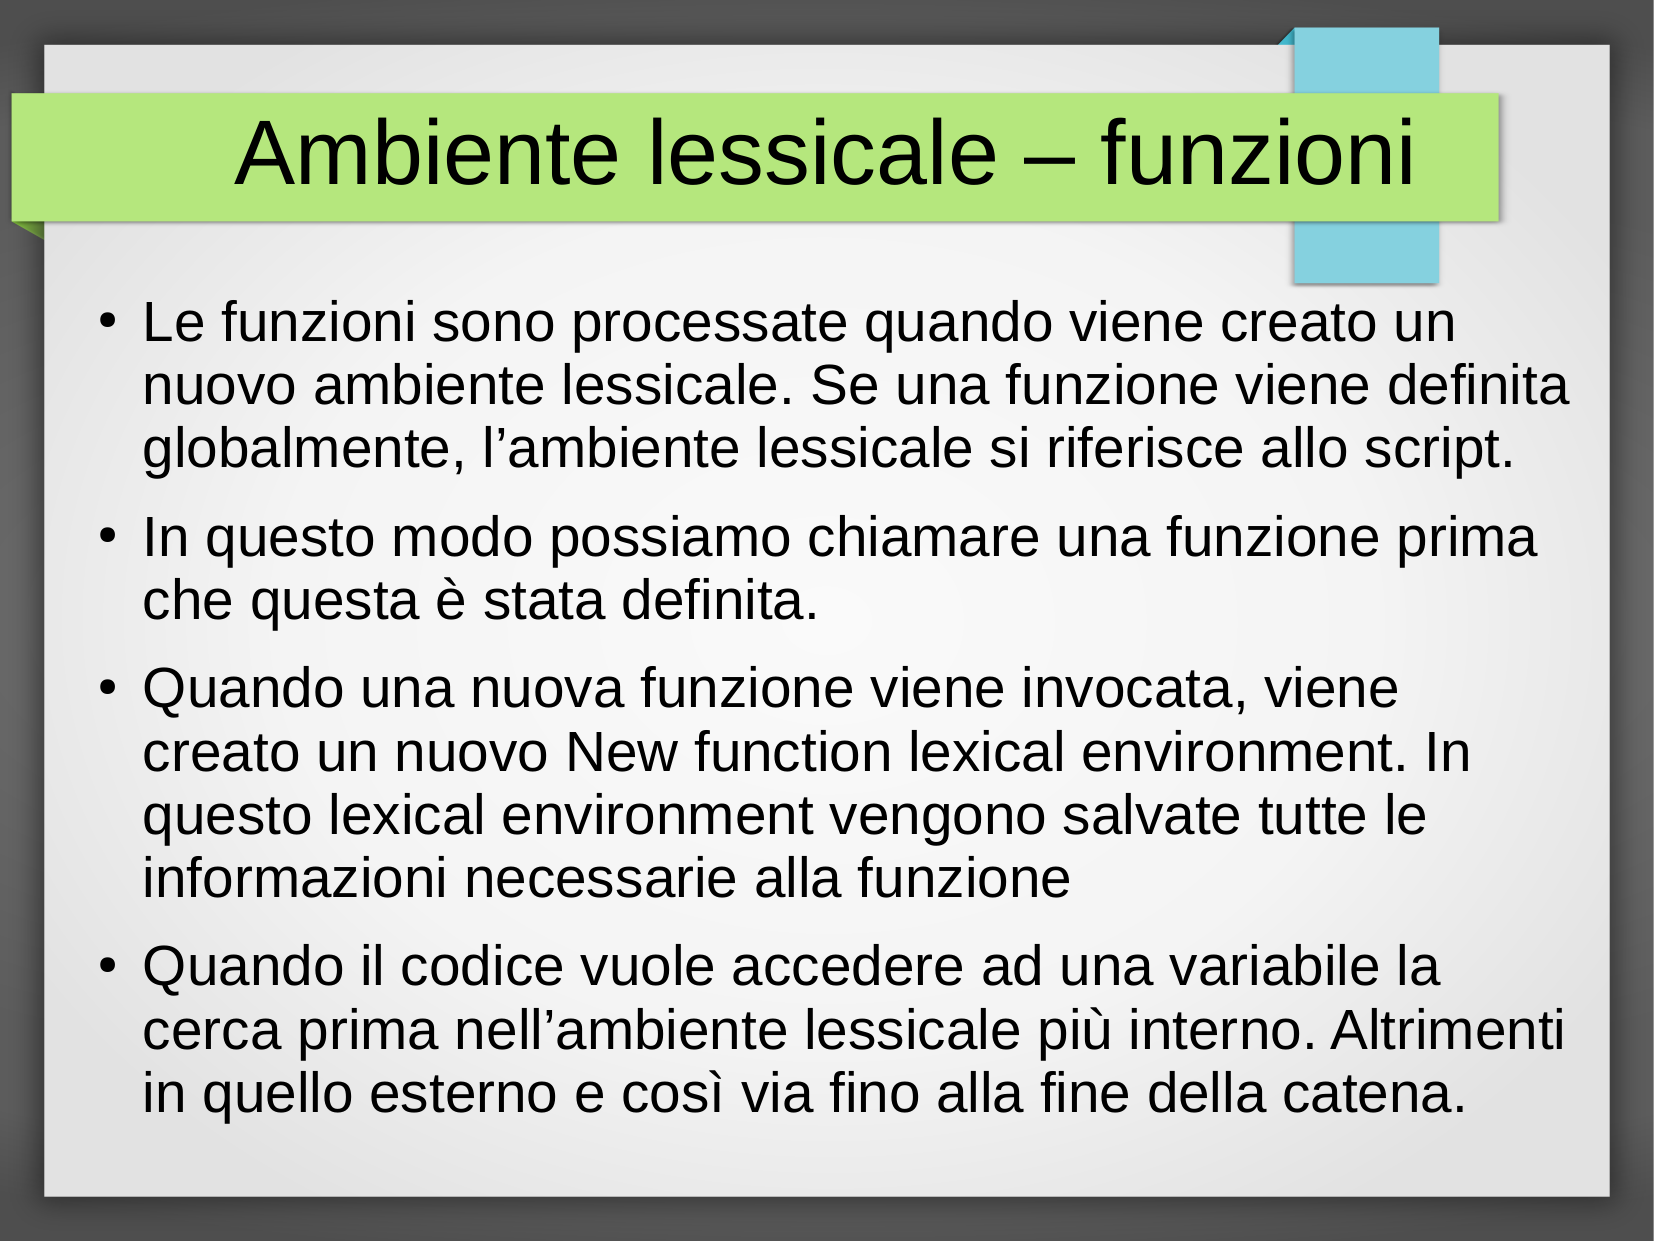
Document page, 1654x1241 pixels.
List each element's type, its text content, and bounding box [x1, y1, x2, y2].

title Ambiente lessicale – funzioni [82, 49, 1571, 257]
list Le funzioni sono processate quando viene creato un nuovo ambiente lessicale. Se una funzione viene definita globalmente, l’ambiente lessicale si riferisce allo script. In questo modo possiamo chiamare una funzione prima che questa è stata definita. Quando una nuova funzione viene invocata, viene creato un nuovo New function lexical environment. In questo lexical environment vengono salvate tutte le informazioni necessarie alla funzione Quando il codice vuole accedere ad una variabile la cerca prima nell’ambiente lessicale più interno. Altrimenti in quello esterno e così via fino alla fine della catena. [82, 290, 1571, 1170]
picture [0, 0, 1654, 1241]
